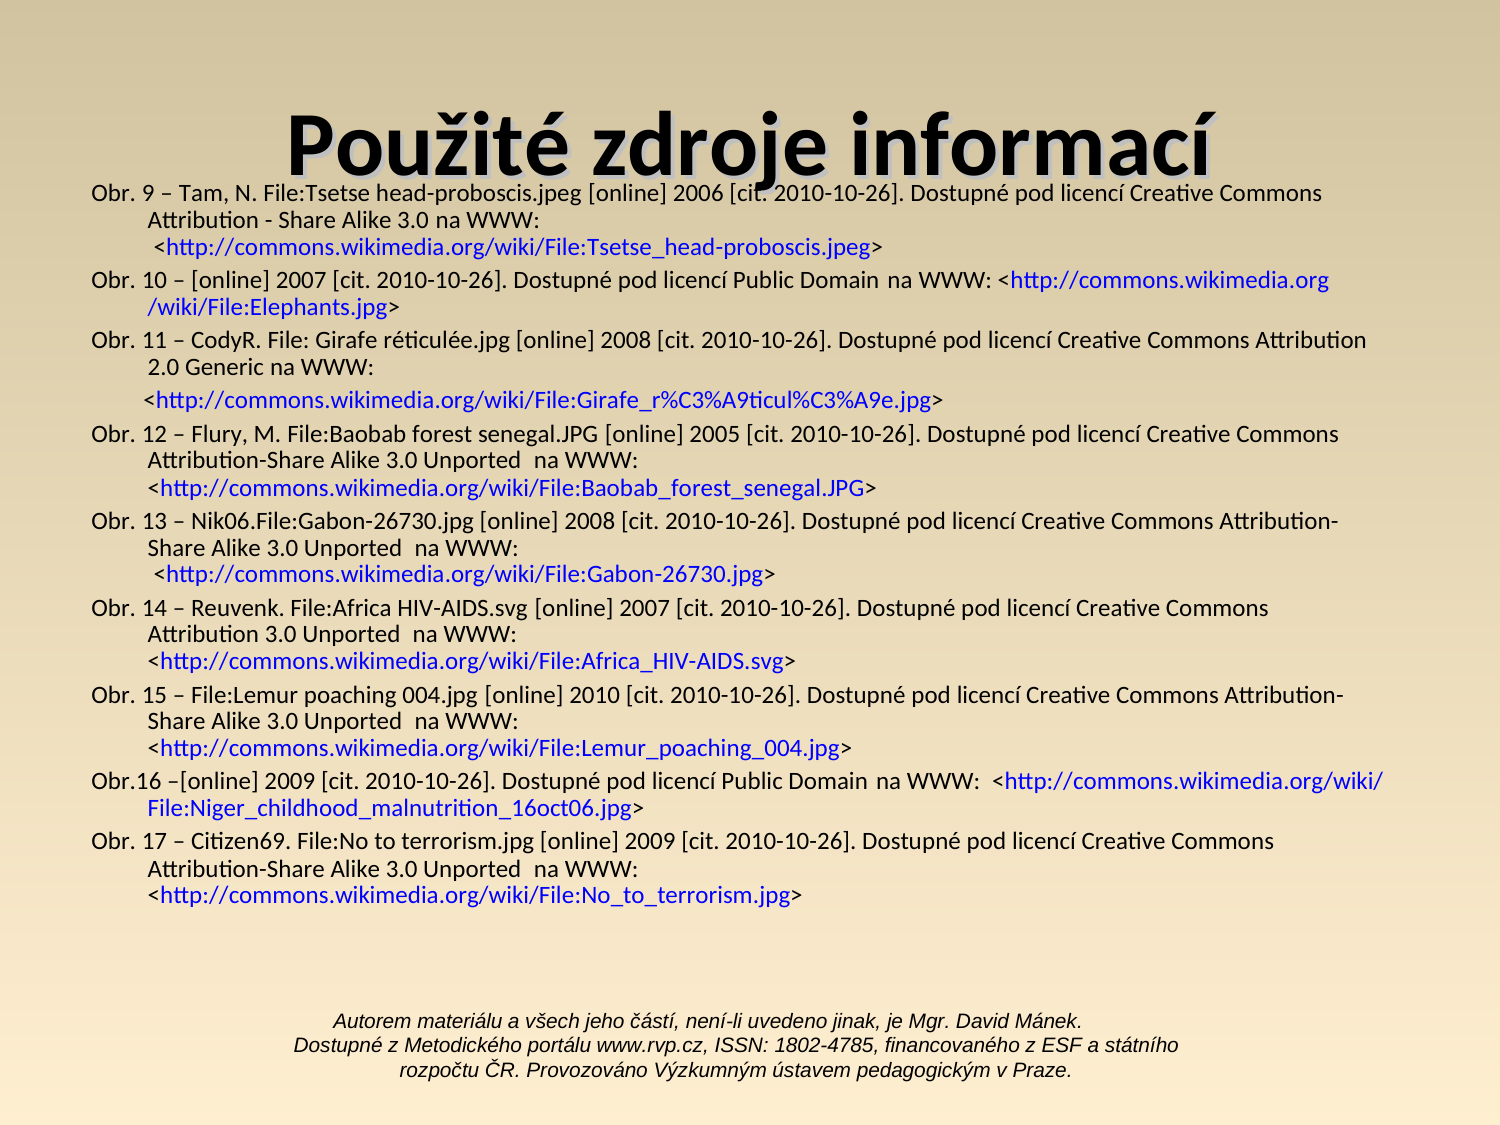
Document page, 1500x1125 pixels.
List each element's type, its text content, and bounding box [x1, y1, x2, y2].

list Obr. 9 – Tam, N. File:Tsetse head-proboscis.jpeg [online] 2006 [cit. 2010-10-26]. Dostupné pod licencí Creative Commons Attribution - Share Alike 3.0 na WWW: <http://commons.wikimedia.org/wiki/File:Tsetse_head-proboscis.jpeg> Obr. 10 – [online] 2007 [cit. 2010-10-26]. Dostupné pod licencí Public Domain na WWW: <http://commons.wikimedia.org/wiki/File:Elephants.jpg> Obr. 11 – CodyR. File: Girafe réticulée.jpg [online] 2008 [cit. 2010-10-26]. Dostupné pod licencí Creative Commons Attribution 2.0 Generic na WWW: <http://commons.wikimedia.org/wiki/File:Girafe_r%C3%A9ticul%C3%A9e.jpg> Obr. 12 – Flury, M. File:Baobab forest senegal.JPG [online] 2005 [cit. 2010-10-26]. Dostupné pod licencí Creative Commons Attribution-Share Alike 3.0 Unported na WWW: <http://commons.wikimedia.org/wiki/File:Baobab_forest_senegal.JPG> Obr. 13 – Nik06.File:Gabon-26730.jpg [online] 2008 [cit. 2010-10-26]. Dostupné pod licencí Creative Commons Attribution-Share Alike 3.0 Unported na WWW: <http://commons.wikimedia.org/wiki/File:Gabon-26730.jpg> Obr. 14 – Reuvenk. File:Africa HIV-AIDS.svg [online] 2007 [cit. 2010-10-26]. Dostupné pod licencí Creative Commons Attribution 3.0 Unported na WWW: <http://commons.wikimedia.org/wiki/File:Africa_HIV-AIDS.svg> Obr. 15 – File:Lemur poaching 004.jpg [online] 2010 [cit. 2010-10-26]. Dostupné pod licencí Creative Commons Attribution-Share Alike 3.0 Unported na WWW: <http://commons.wikimedia.org/wiki/File:Lemur_poaching_004.jpg> Obr.16 –[online] 2009 [cit. 2010-10-26]. Dostupné pod licencí Public Domain na WWW: <http://commons.wikimedia.org/wiki/File:Niger_childhood_malnutrition_16oct06.jpg> Obr. 17 – Citizen69. File:No to terrorism.jpg [online] 2009 [cit. 2010-10-26]. Dostupné pod licencí Creative Commons Attribution-Share Alike 3.0 Unported na WWW: <http://commons.wikimedia.org/wiki/File:No_to_terrorism.jpg> [76, 172, 1400, 977]
text_box Autorem materiálu a všech jeho částí, není-li uvedeno jinak, je Mgr. David Mánek. Dostupné z Metodického portálu www.rvp.cz, ISSN: 1802-4785, financovaného z ESF a státního rozpočtu ČR. Provozováno Výzkumným ústavem pedagogickým v Praze. [183, 999, 1234, 1093]
title Použité zdroje informací [75, 45, 1426, 233]
